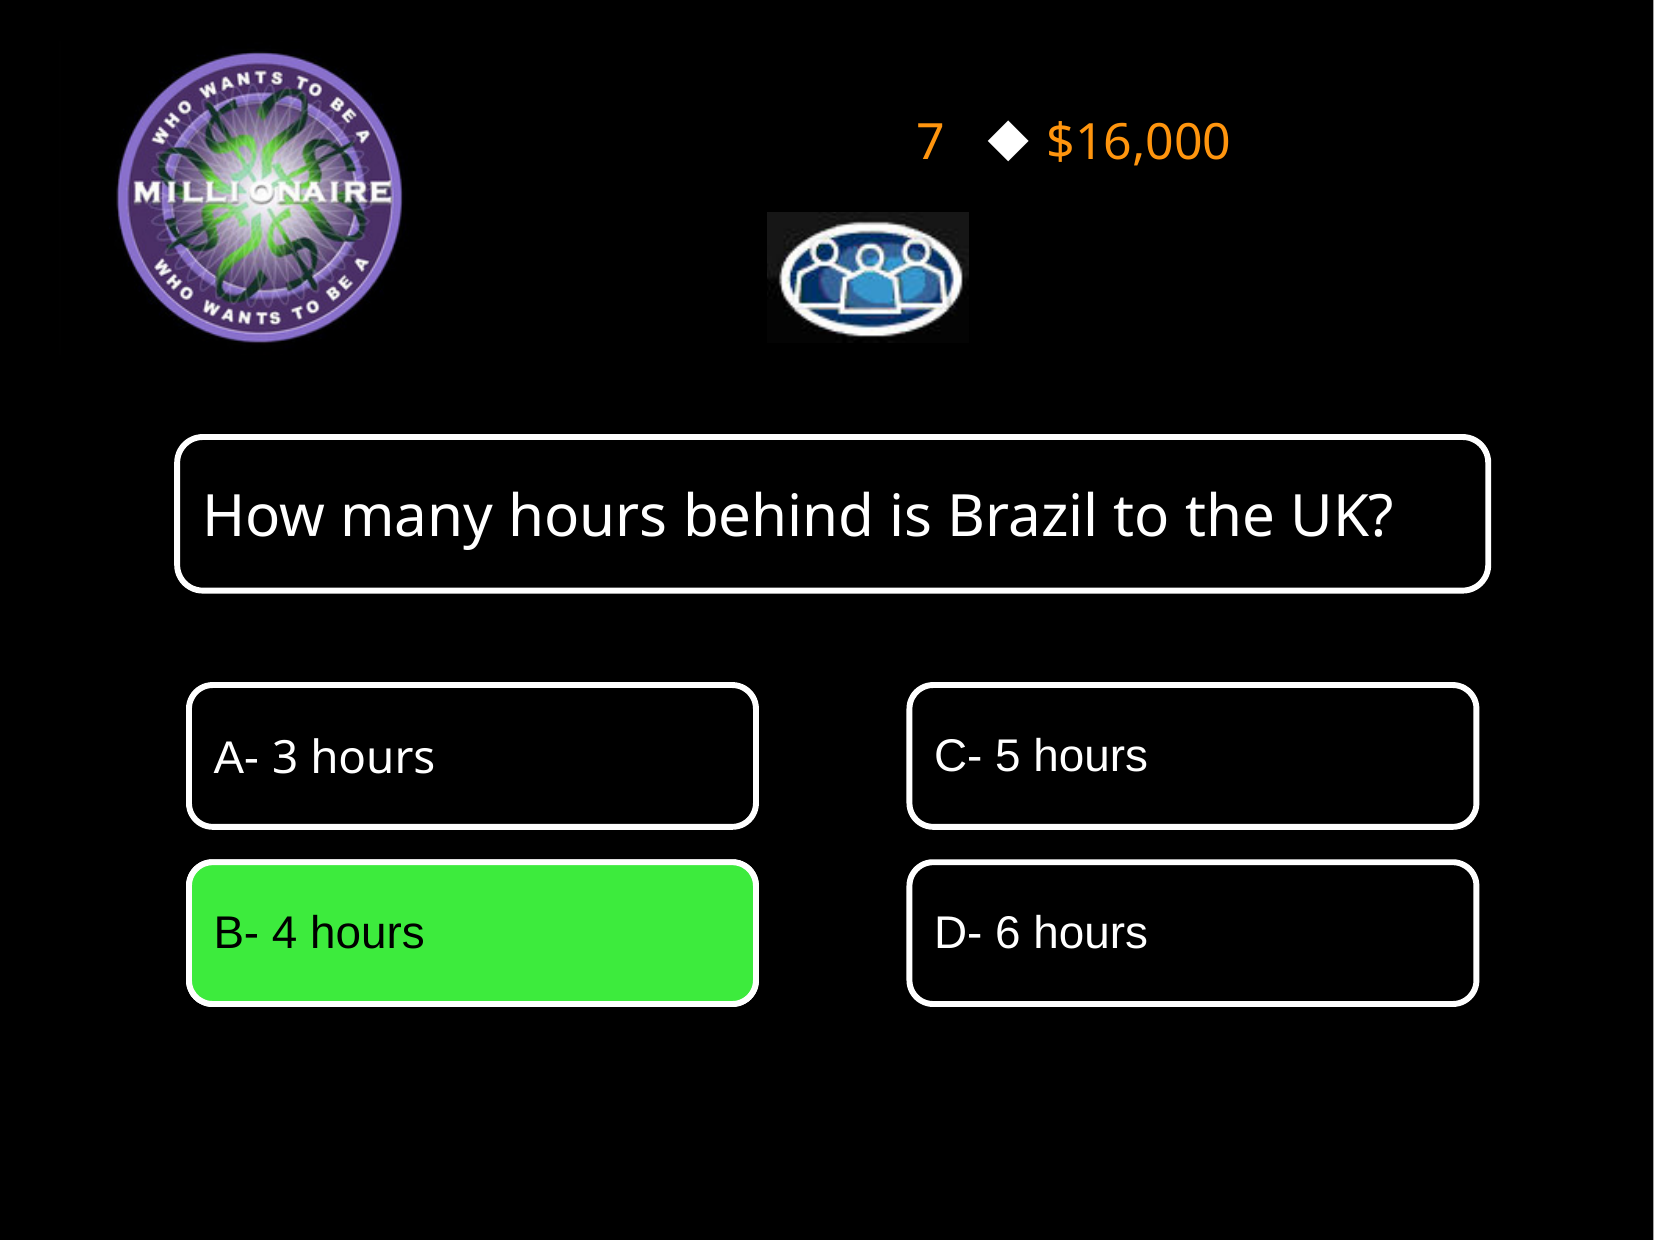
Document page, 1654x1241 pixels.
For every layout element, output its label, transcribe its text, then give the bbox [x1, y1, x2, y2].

text_box B- 4 hours [188, 862, 756, 1004]
text_box D- 6 hours [909, 862, 1477, 1004]
text_box 7  $16,000 [774, 106, 1458, 213]
text_box C- 5 hours [909, 685, 1477, 827]
picture [767, 212, 969, 343]
text_box How many hours behind is Brazil to the UK? [177, 437, 1489, 591]
picture [59, 41, 477, 355]
text_box A- 3 hours [188, 685, 756, 827]
